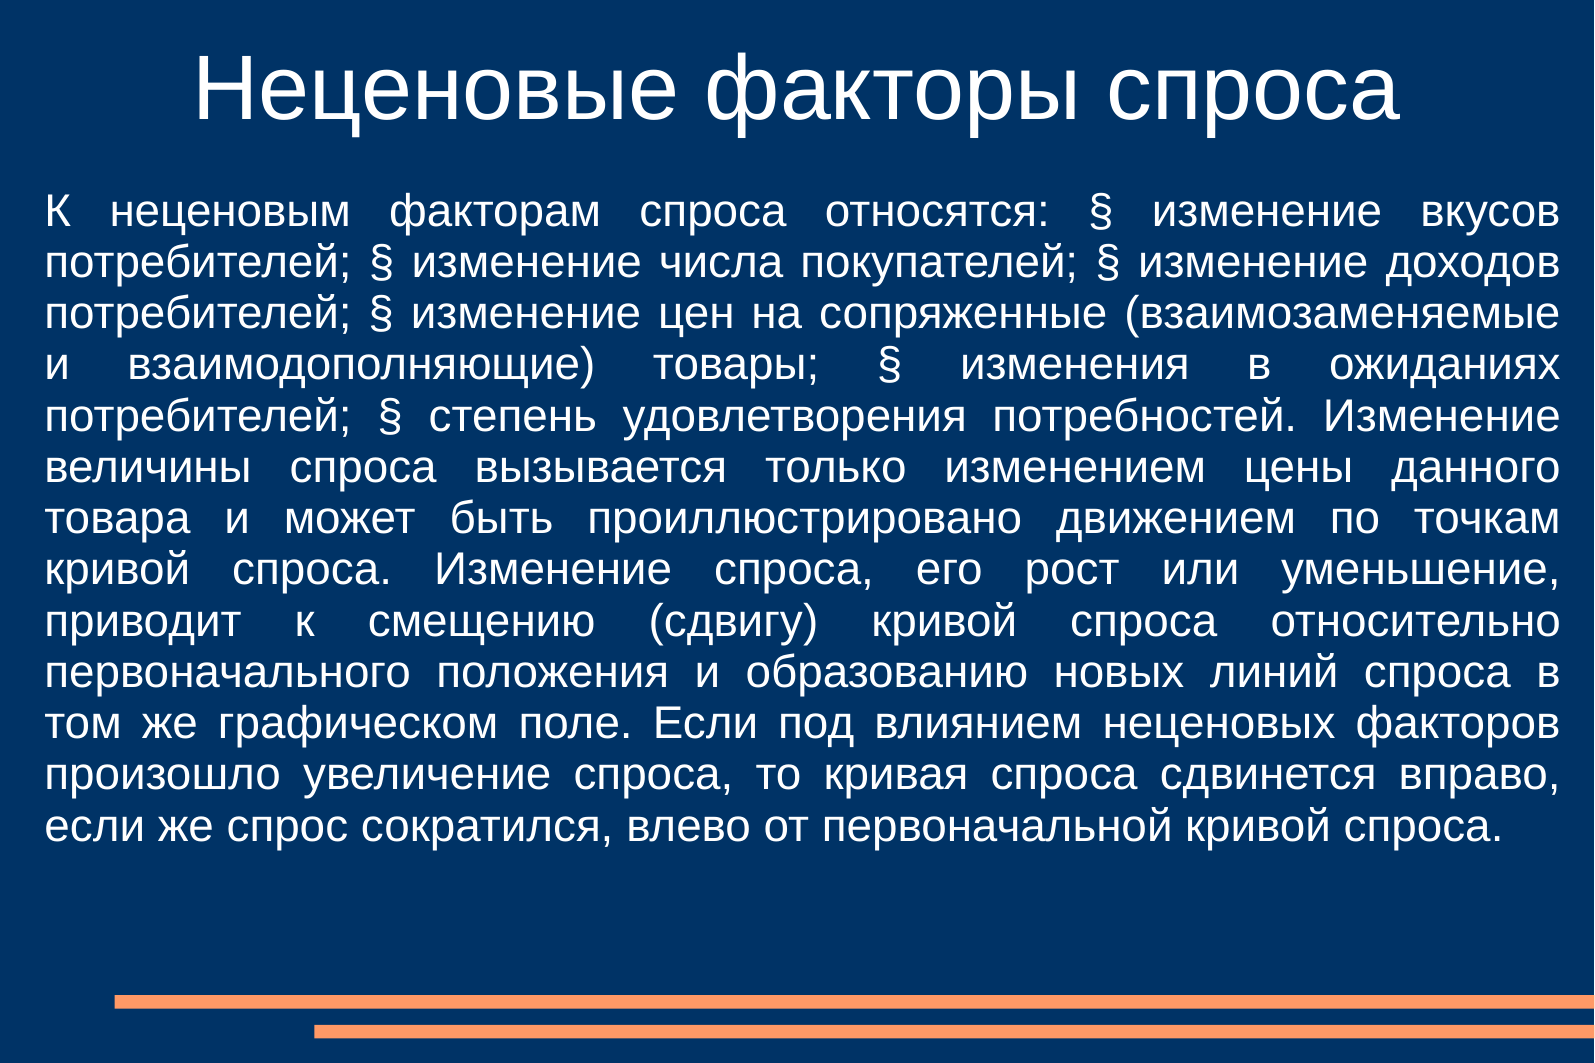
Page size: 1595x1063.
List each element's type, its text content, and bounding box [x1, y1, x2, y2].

text_box Неценовые факторы спроса [29, 29, 1565, 147]
text_box К неценовым факторам спроса относятся: § изменение вкусов потребителей; § изменение числа покупателей; § изменение доходов потребителей; § изменение цен на сопряженные (взаимозаменяемые и взаимодополняющие) товары; § изменения в ожиданиях потребителей; § степень удовлетворения потребностей. Изменение величины спроса вызывается только изменением цены данного товара и может быть проиллюстрировано движением по точкам кривой спроса. Изменение спроса, его рост или уменьшение, приводит к смещению (сдвигу) кривой спроса относительно первоначального положения и образованию новых линий спроса в том же графическом поле. Если под влиянием неценовых факторов произошло увеличение спроса, то кривая спроса сдвинется вправо, если же спрос сократился, влево от первоначальной кривой спроса. [29, 177, 1577, 975]
